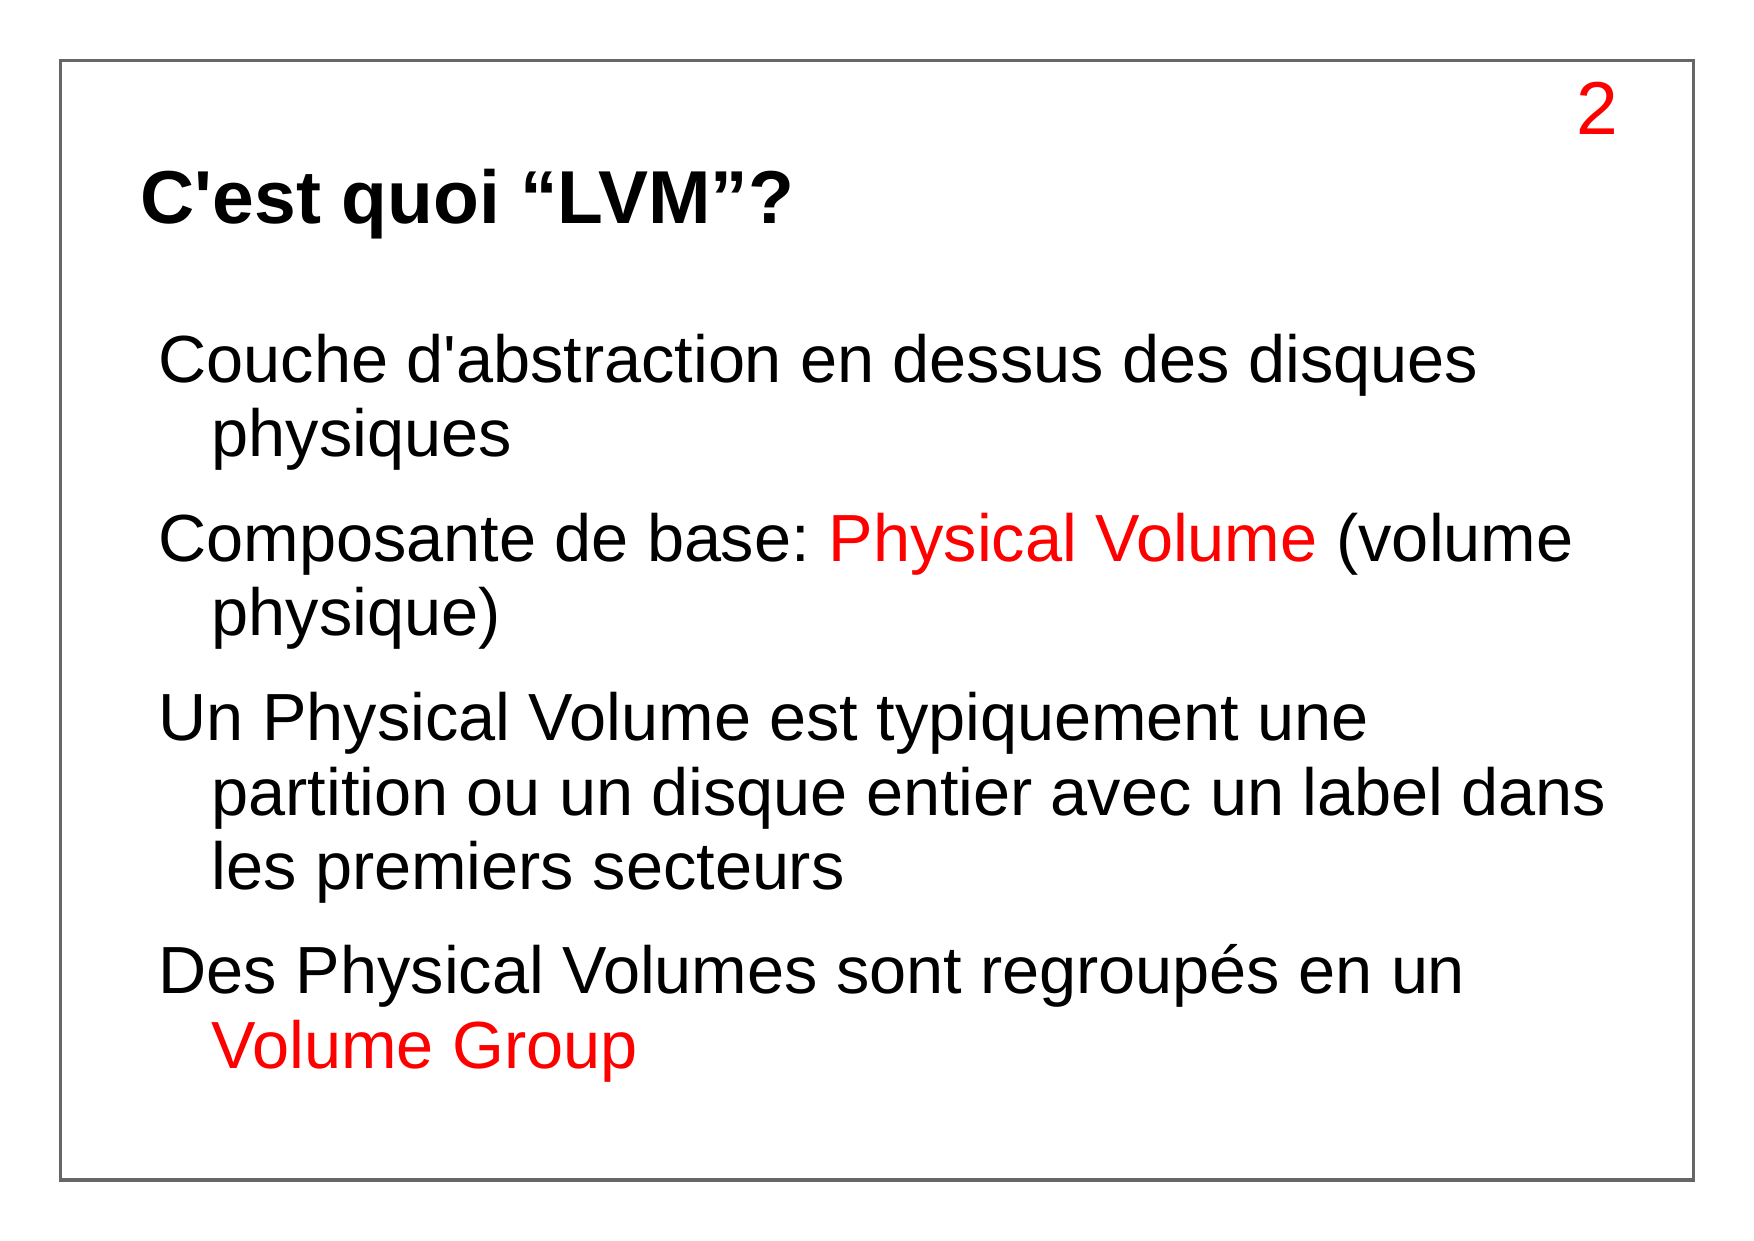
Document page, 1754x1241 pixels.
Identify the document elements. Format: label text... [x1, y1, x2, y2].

list Couche d'abstraction en dessus des disques physiques Composante de base: Physical Volume (volume physique) Un Physical Volume est typiquement une partition ou un disque entier avec un label dans les premiers secteurs Des Physical Volumes sont regroupés en un Volume Group [140, 321, 1614, 1084]
title C'est quoi “LVM”? [140, 103, 1614, 292]
